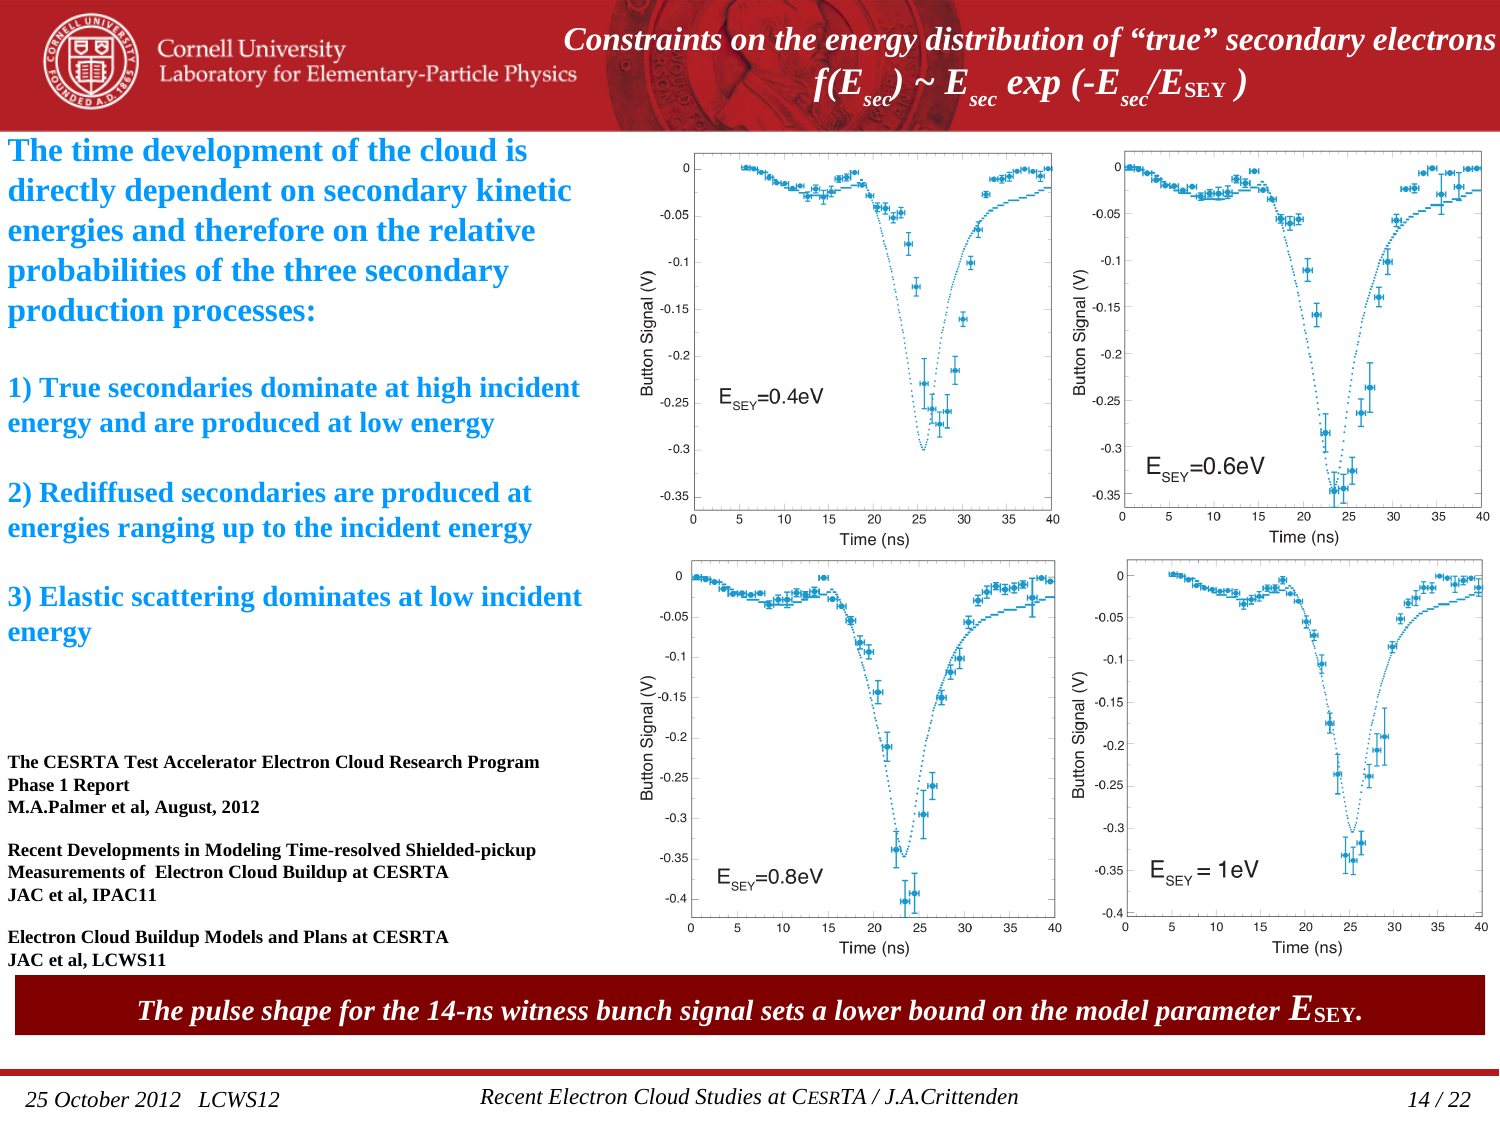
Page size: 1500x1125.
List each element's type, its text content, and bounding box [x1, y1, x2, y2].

picture [1067, 557, 1493, 959]
text_box Recent Developments in Modeling Time-resolved Shielded-pickup Measurements of Electron Cloud Buildup at CESRTA JAC et al, IPAC11 [0, 837, 596, 906]
picture [637, 558, 1063, 961]
text_box The pulse shape for the 14-ns witness bunch signal sets a lower bound on the model parameter ESEY. [15, 975, 1486, 1036]
picture [601, 128, 1500, 132]
title Constraints on the energy distribution of “true” secondary electrons f(Esec) ~ Esec exp (-Esec/ESEY ) [562, 0, 1500, 128]
text_box Electron Cloud Buildup Models and Plans at CESRTA JAC et al, LCWS11 [0, 924, 483, 970]
picture [637, 149, 1063, 551]
picture [1067, 148, 1493, 550]
text_box The time development of the cloud is directly dependent on secondary kinetic energies and therefore on the relative probabilities of the three secondary production processes: 1) True secondaries dominate at high incident energy and are produced at low energy 2) Rediffused secondaries are produced at energies ranging up to the incident energy 3) Elastic scattering dominates at low incident energy [0, 128, 601, 648]
picture [0, 0, 562, 128]
text_box The CESRTA Test Accelerator Electron Cloud Research Program Phase 1 Report M.A.Palmer et al, August, 2012 [0, 750, 591, 818]
